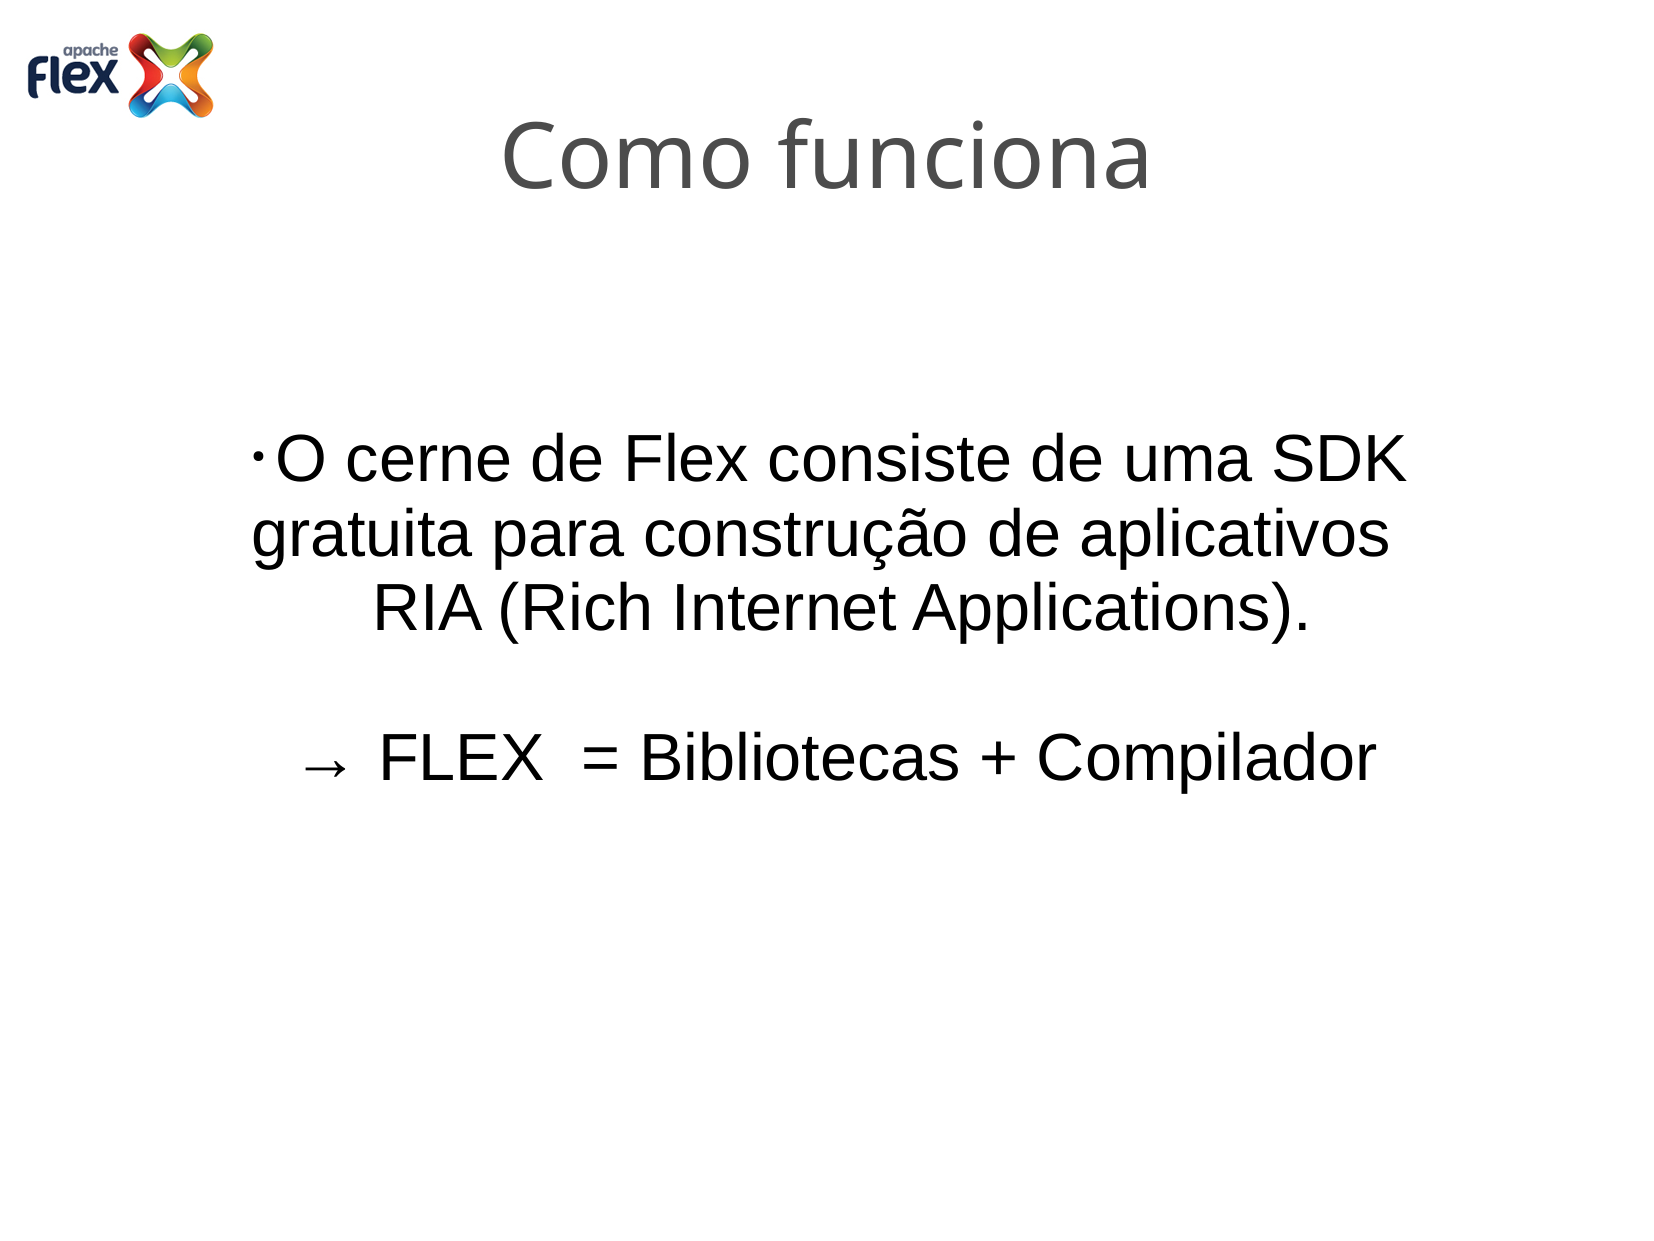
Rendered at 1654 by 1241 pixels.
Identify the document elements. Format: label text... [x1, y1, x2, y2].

title Como funciona [82, 56, 1571, 250]
picture [25, 25, 215, 125]
text_box O cerne de Flex consiste de uma SDK gratuita para construção de aplicativos RIA (Rich Internet Applications). → FLEX = Bibliotecas + Compilador [236, 413, 1578, 919]
